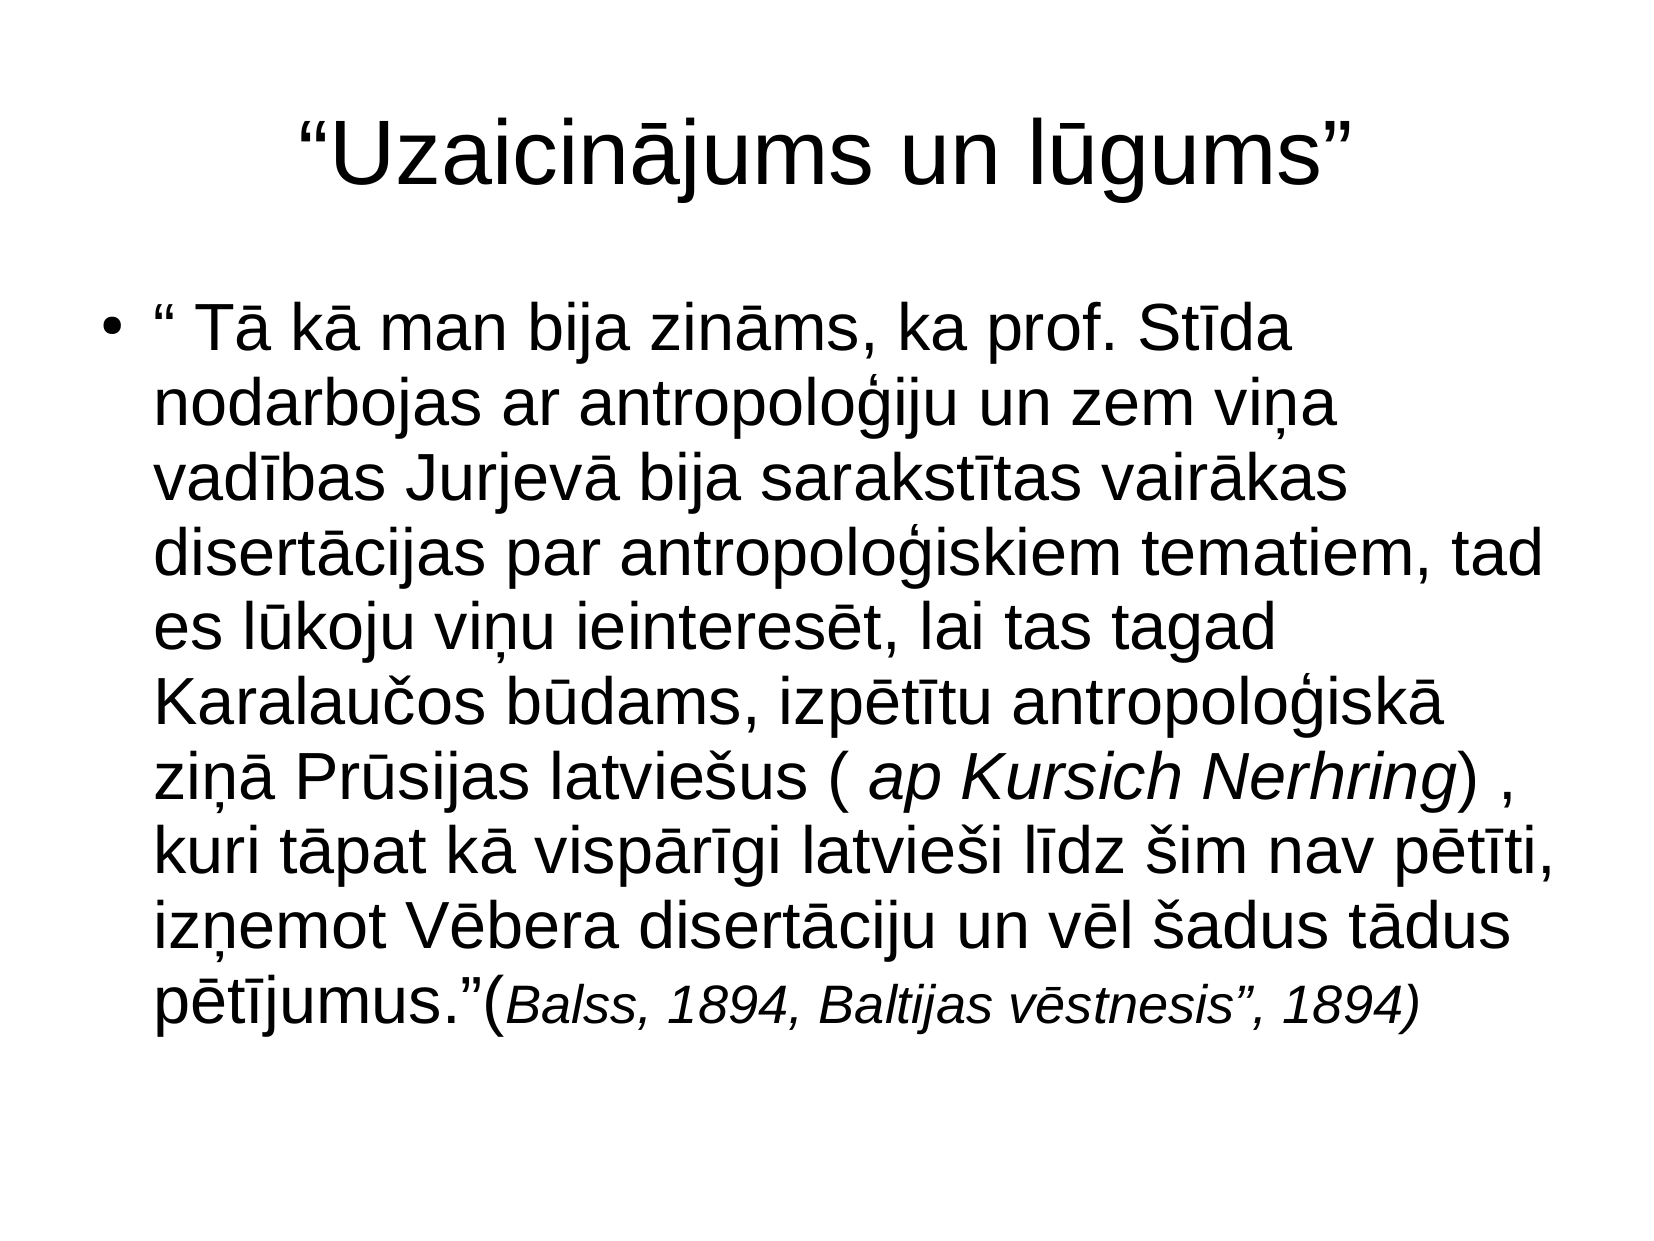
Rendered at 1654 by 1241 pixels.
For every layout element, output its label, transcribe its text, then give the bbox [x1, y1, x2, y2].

title “Uzaicinājums un lūgums” [82, 49, 1571, 257]
list “ Tā kā man bija zināms, ka prof. Stīda nodarbojas ar antropoloģiju un zem viņa vadības Jurjevā bija sarakstītas vairākas disertācijas par antropoloģiskiem tematiem, tad es lūkoju viņu ieinteresēt, lai tas tagad Karalaučos būdams, izpētītu antropoloģiskā ziņā Prūsijas latviešus ( ap Kursich Nerhring) , kuri tāpat kā vispārīgi latvieši līdz šim nav pētīti, izņemot Vēbera disertāciju un vēl šadus tādus pētījumus.”(Balss, 1894, Baltijas vēstnesis”, 1894) [82, 290, 1571, 1109]
